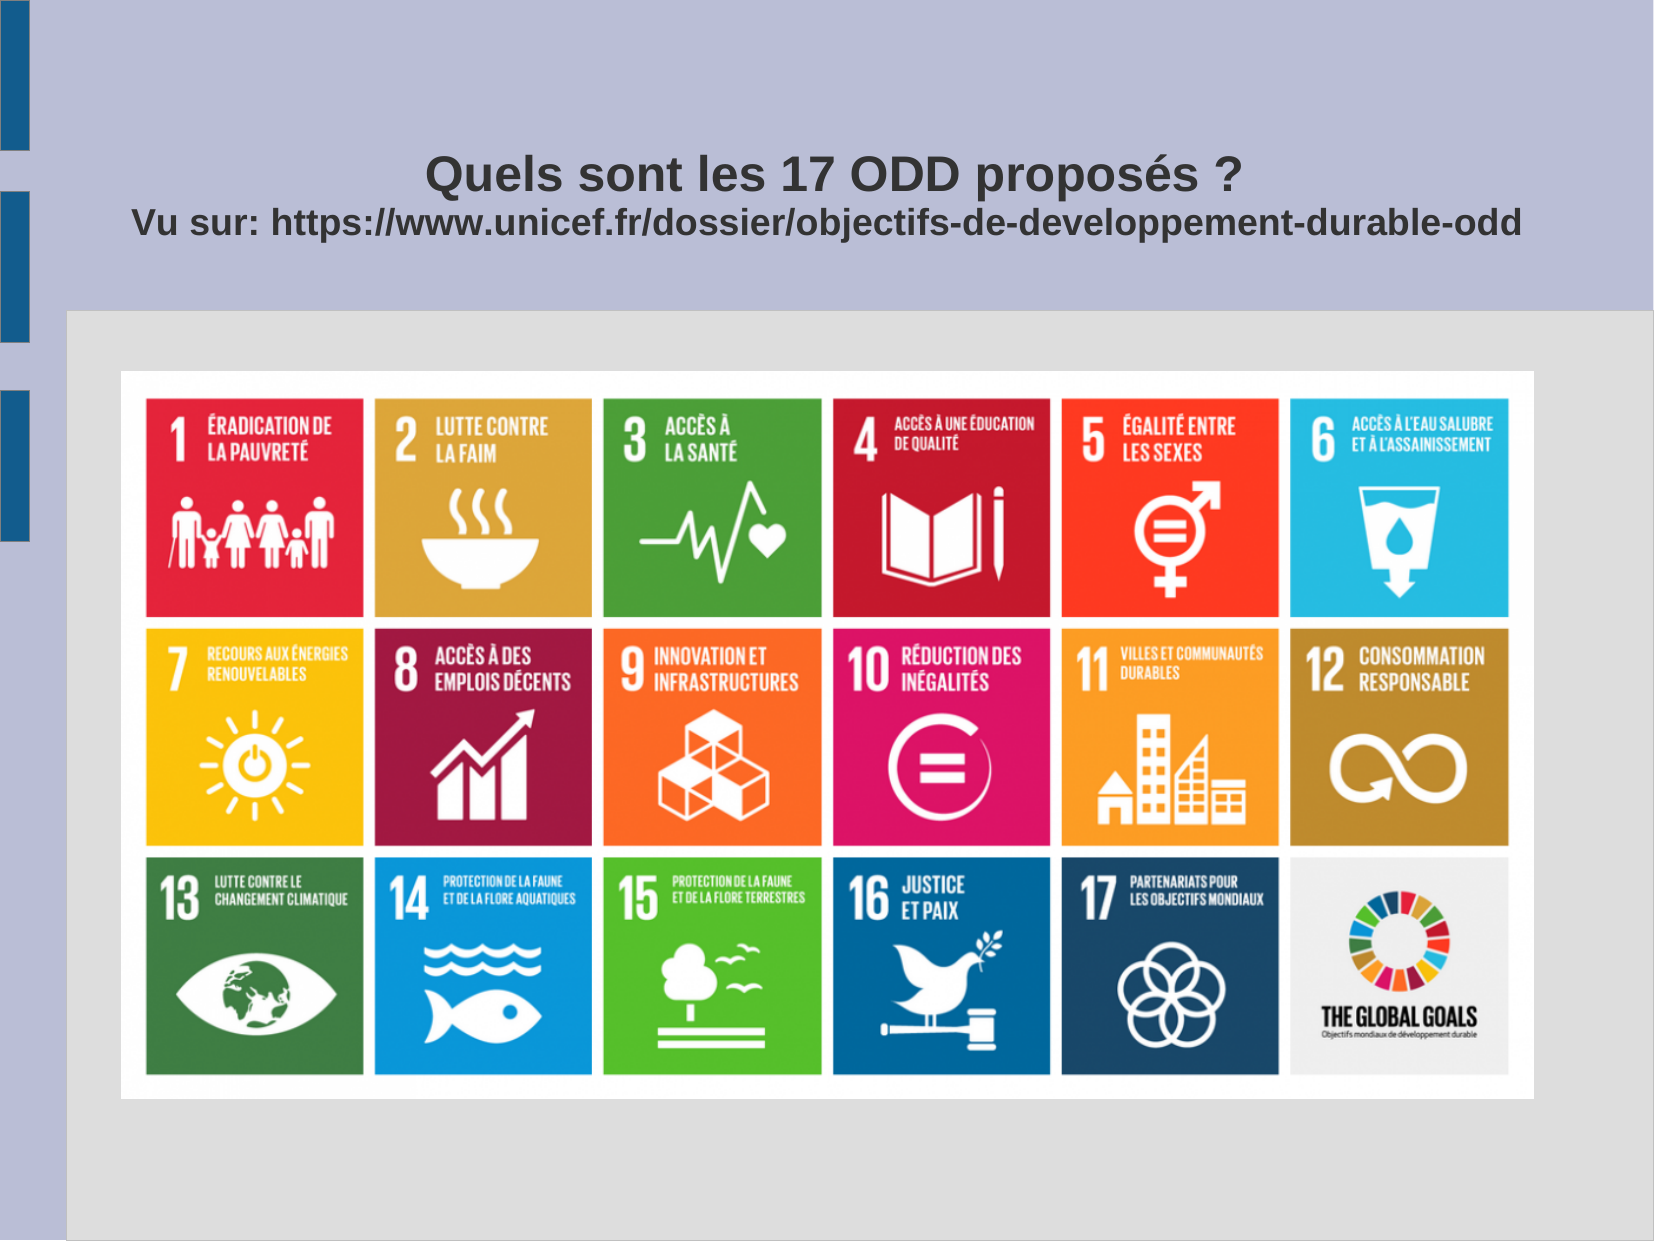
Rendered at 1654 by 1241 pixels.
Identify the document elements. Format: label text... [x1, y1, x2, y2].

picture [121, 371, 1534, 1099]
title Quels sont les 17 ODD proposés ? Vu sur: https://www.unicef.fr/dossier/objectifs-de-developpement-durable-odd [121, 91, 1534, 299]
